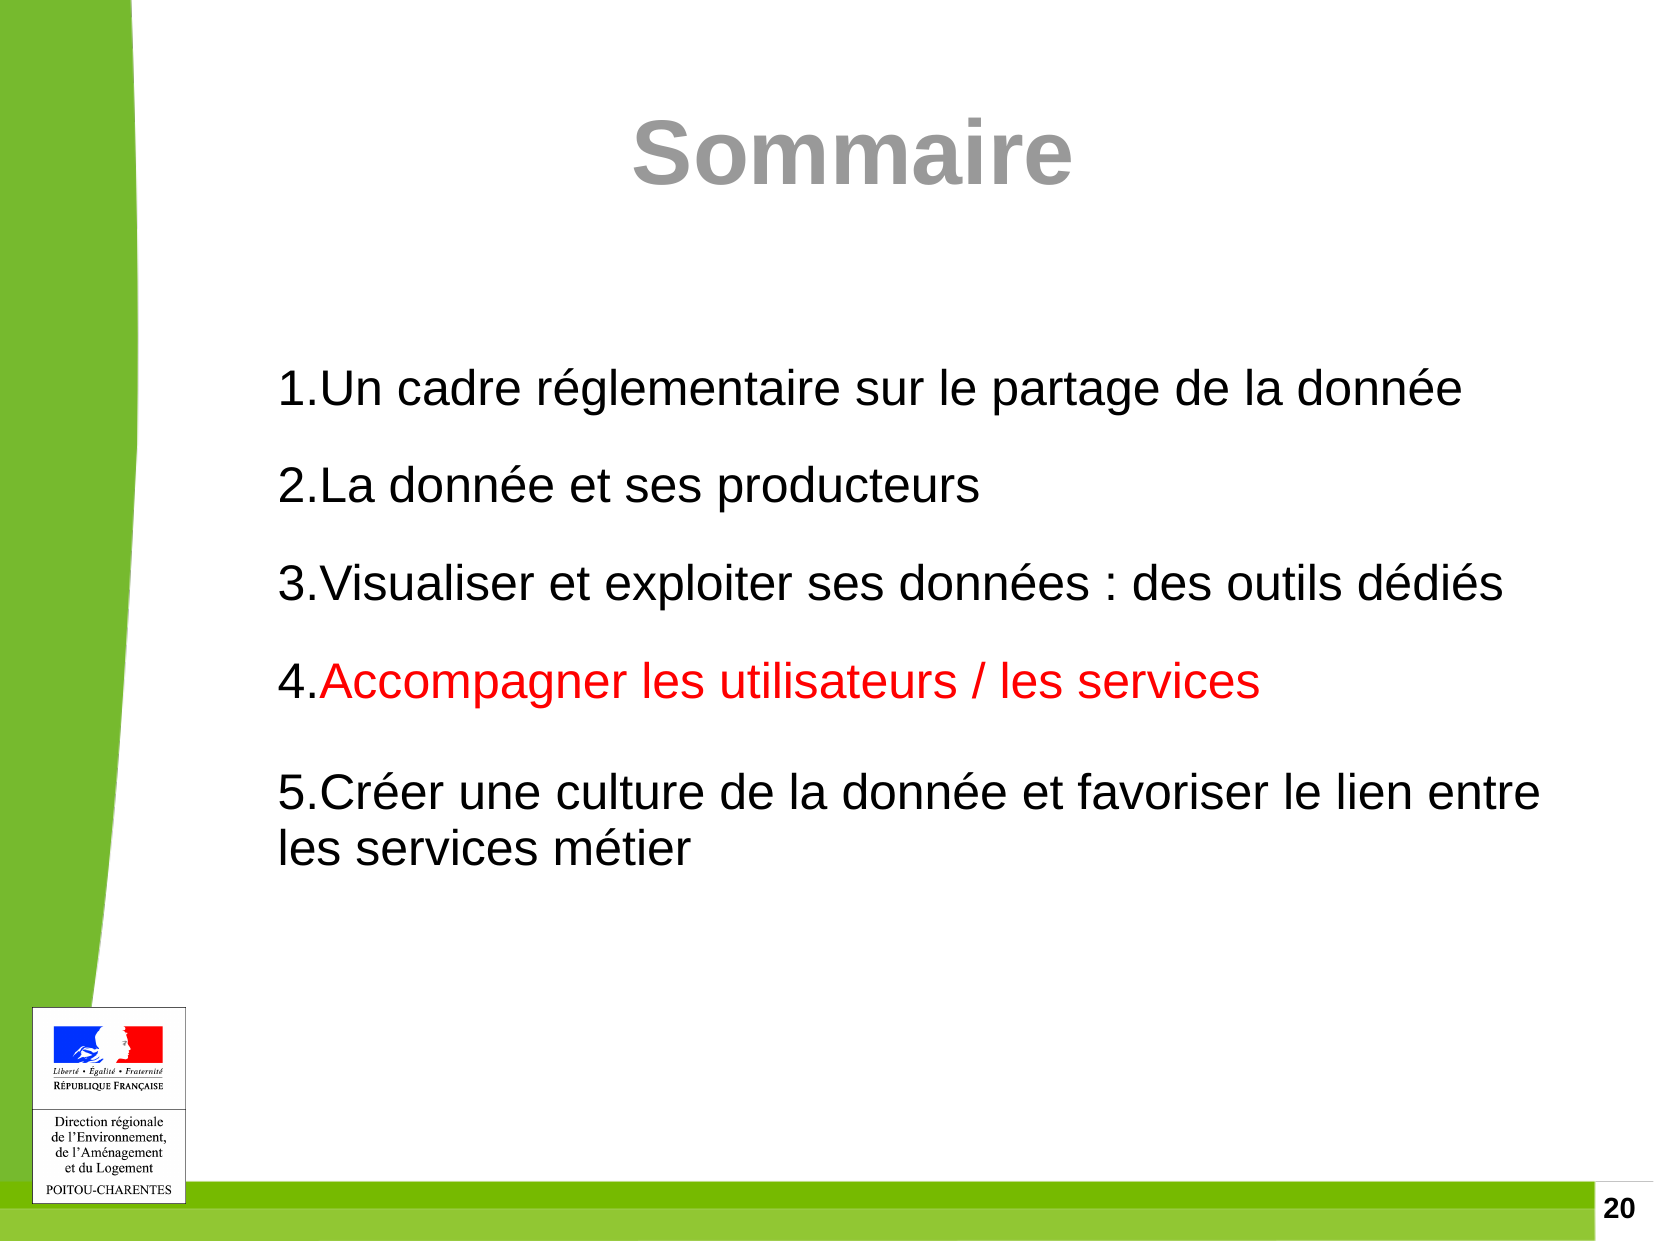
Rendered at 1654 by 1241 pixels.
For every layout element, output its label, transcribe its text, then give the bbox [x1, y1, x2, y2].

list [181, 288, 1511, 1107]
title Sommaire [136, 56, 1571, 250]
text_box Un cadre réglementaire sur le partage de la donnée La donnée et ses producteurs Visualiser et exploiter ses données : des outils dédiés Accompagner les utilisateurs / les services Créer une culture de la donnée et favoriser le lien entre les services métier [262, 352, 1572, 884]
picture [0, 0, 1654, 1241]
